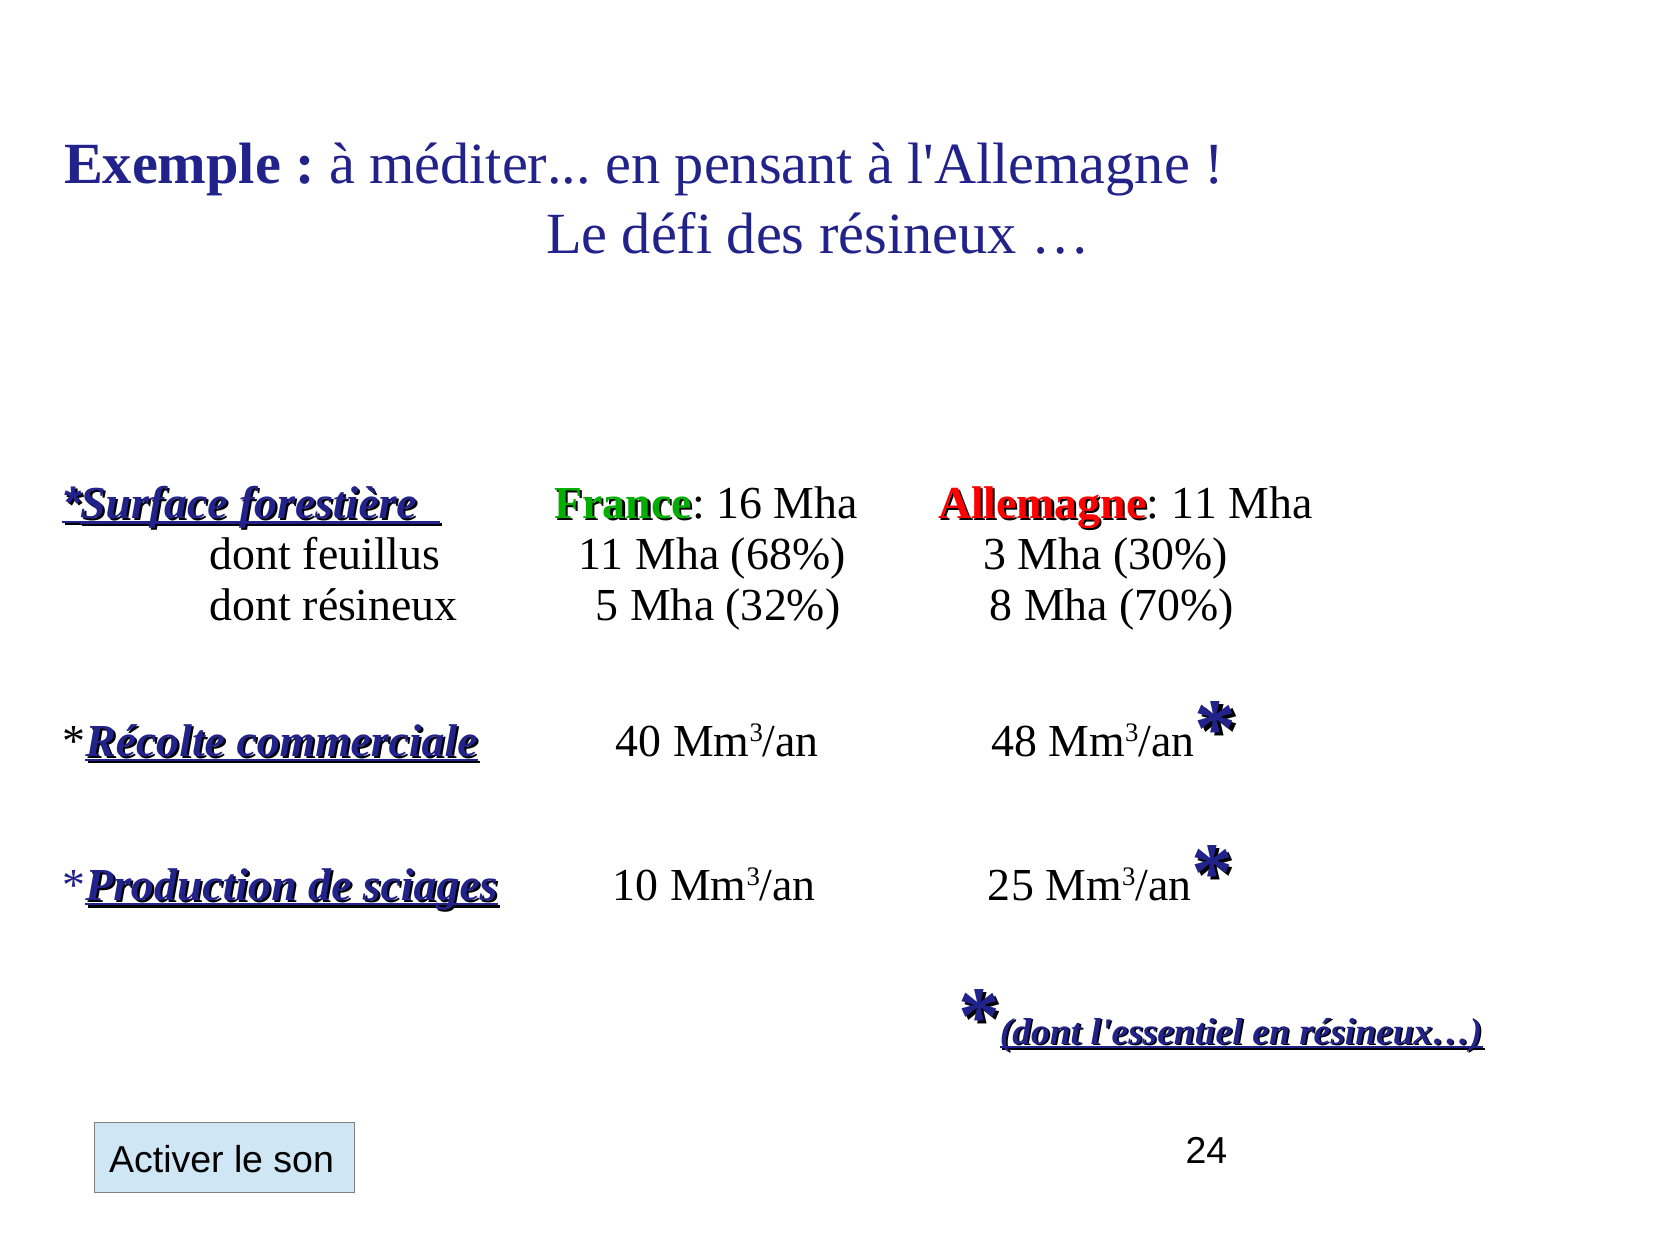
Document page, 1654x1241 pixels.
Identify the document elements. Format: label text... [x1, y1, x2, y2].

text_box Activer le son [94, 1122, 355, 1193]
text_box *Surface forestière France: 16 Mha Allemagne: 11 Mha dont feuillus 11 Mha (68%) 3 Mha (30%) dont résineux 5 Mha (32%) 8 Mha (70%) *Récolte commerciale 40 Mm3/an 48 Mm3/an* *Production de sciages 10 Mm3/an 25 Mm3/an* *(dont l'essentiel en résineux…) [62, 256, 1617, 1210]
title Exemple : à méditer... en pensant à l'Allemagne ! Le défi des résineux … [41, 65, 1596, 326]
